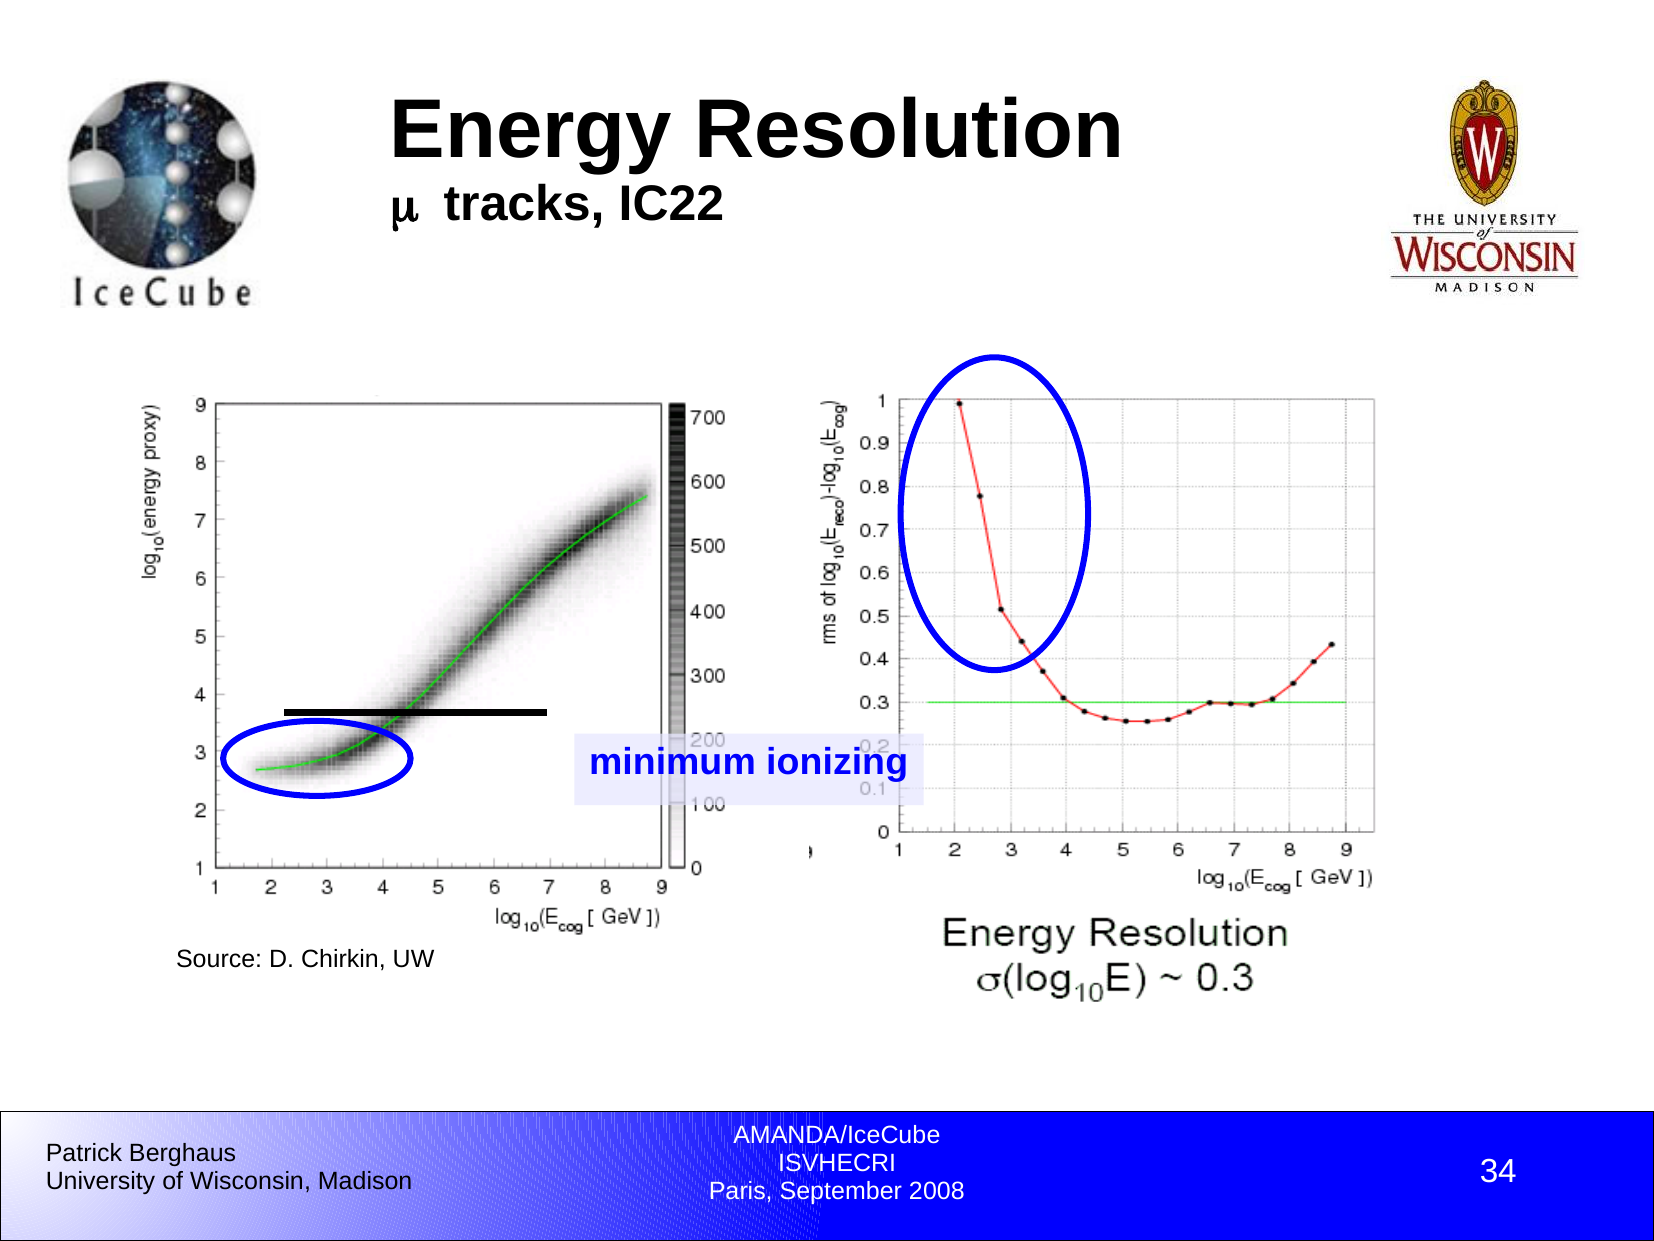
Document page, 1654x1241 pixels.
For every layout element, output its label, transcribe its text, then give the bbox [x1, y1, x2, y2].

picture [771, 337, 1427, 1051]
picture [1381, 76, 1585, 310]
text_box Source: D. Chirkin, UW [161, 937, 451, 990]
picture [134, 395, 728, 938]
text_box minimum ionizing [574, 733, 924, 806]
text_box Energy Resolution m tracks, IC22 [375, 75, 1164, 292]
picture [60, 78, 263, 308]
